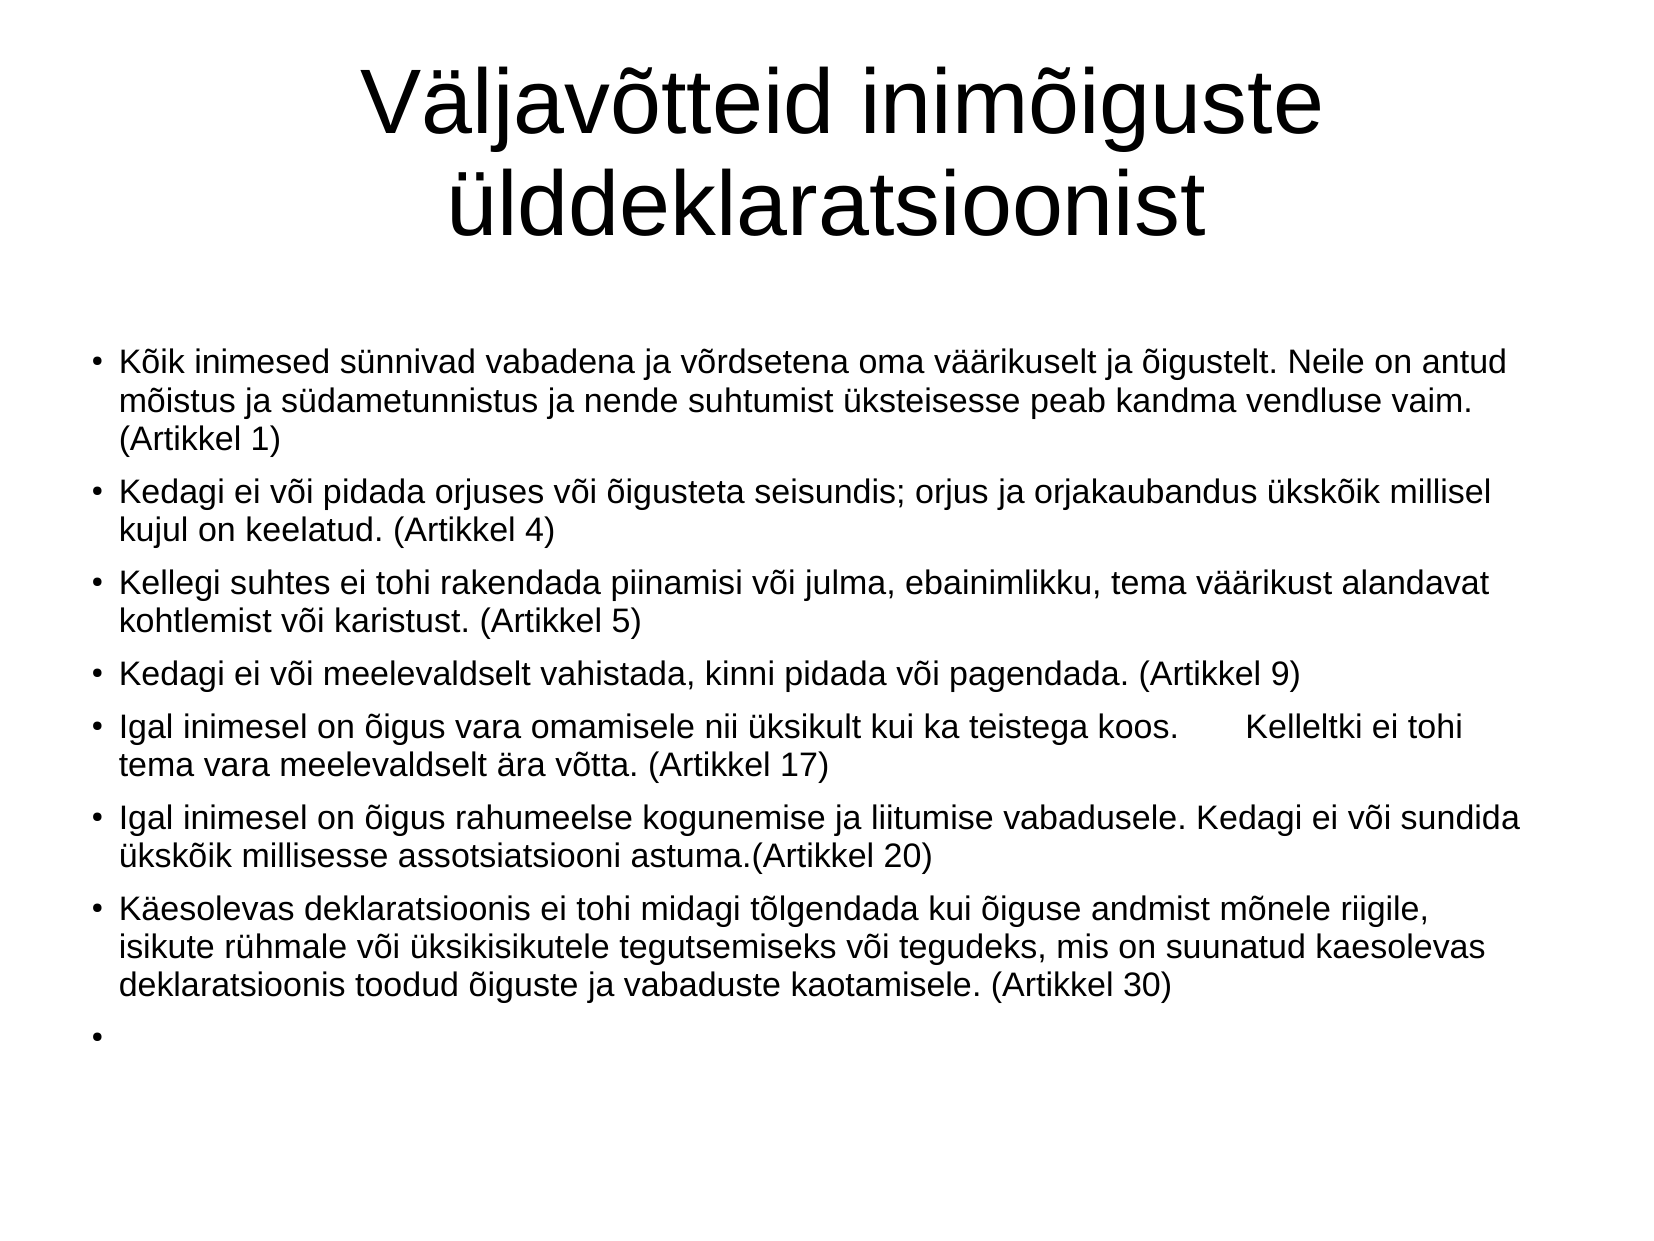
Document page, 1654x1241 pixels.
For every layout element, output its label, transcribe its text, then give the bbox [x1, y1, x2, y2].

list Kõik inimesed sünnivad vabadena ja võrdsetena oma väärikuselt ja õigustelt. Neile on antud mõistus ja südametunnistus ja nende suhtumist üksteisesse peab kandma vendluse vaim.(Artikkel 1) Kedagi ei või pidada orjuses või õigusteta seisundis; orjus ja orjakaubandus ükskõik millisel kujul on keelatud. (Artikkel 4) Kellegi suhtes ei tohi rakendada piinamisi või julma, ebainimlikku, tema väärikust alandavat kohtlemist või karistust. (Artikkel 5) Kedagi ei või meelevaldselt vahistada, kinni pidada või pagendada. (Artikkel 9) Igal inimesel on õigus vara omamisele nii üksikult kui ka teistega koos. Kelleltki ei tohi tema vara meelevaldselt ära võtta. (Artikkel 17) Igal inimesel on õigus rahumeelse kogunemise ja liitumise vabadusele. Kedagi ei või sundida ükskõik millisesse assotsiatsiooni astuma.(Artikkel 20) Käesolevas deklaratsioonis ei tohi midagi tõlgendada kui õiguse andmist mõnele riigile, isikute rühmale või üksikisikutele tegutsemiseks või tegudeks, mis on suunatud kaesolevas deklaratsioonis toodud õiguste ja vabaduste kaotamisele. (Artikkel 30) [82, 290, 1538, 1010]
title Väljavõtteid inimõiguste ülddeklaratsioonist [82, 49, 1571, 257]
